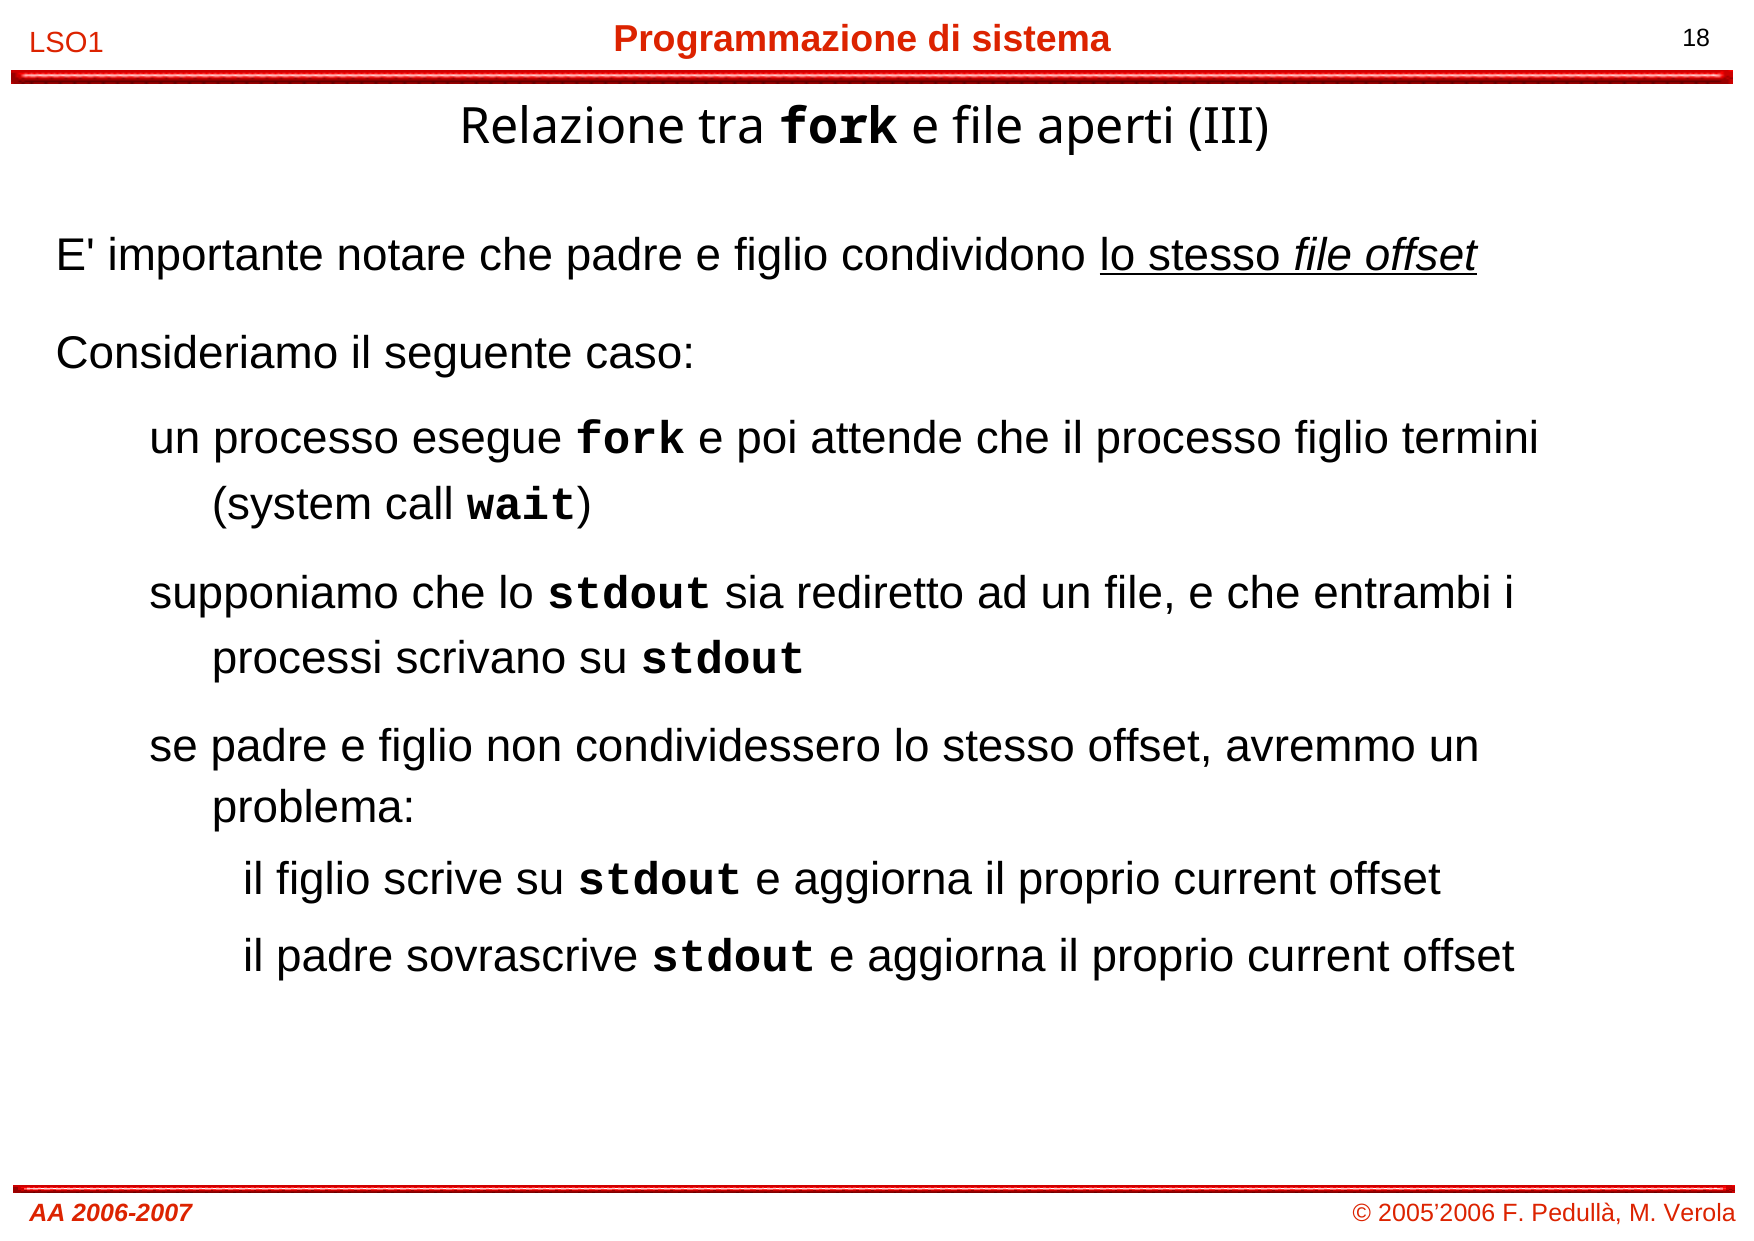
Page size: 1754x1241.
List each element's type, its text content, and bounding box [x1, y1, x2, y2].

picture [13, 1185, 1735, 1193]
title Relazione tra fork e file aperti (III) [387, 78, 1343, 174]
list E' importante notare che padre e figlio condividono lo stesso file offset Consideriamo il seguente caso: un processo esegue fork e poi attende che il processo figlio termini (system call wait) supponiamo che lo stdout sia rediretto ad un file, e che entrambi i processi scrivano su stdout se padre e figlio non condividessero lo stesso offset, avremmo un problema: il figlio scrive su stdout e aggiorna il proprio current offset il padre sovrascrive stdout e aggiorna il proprio current offset [40, 217, 1678, 1061]
picture [11, 70, 1733, 84]
